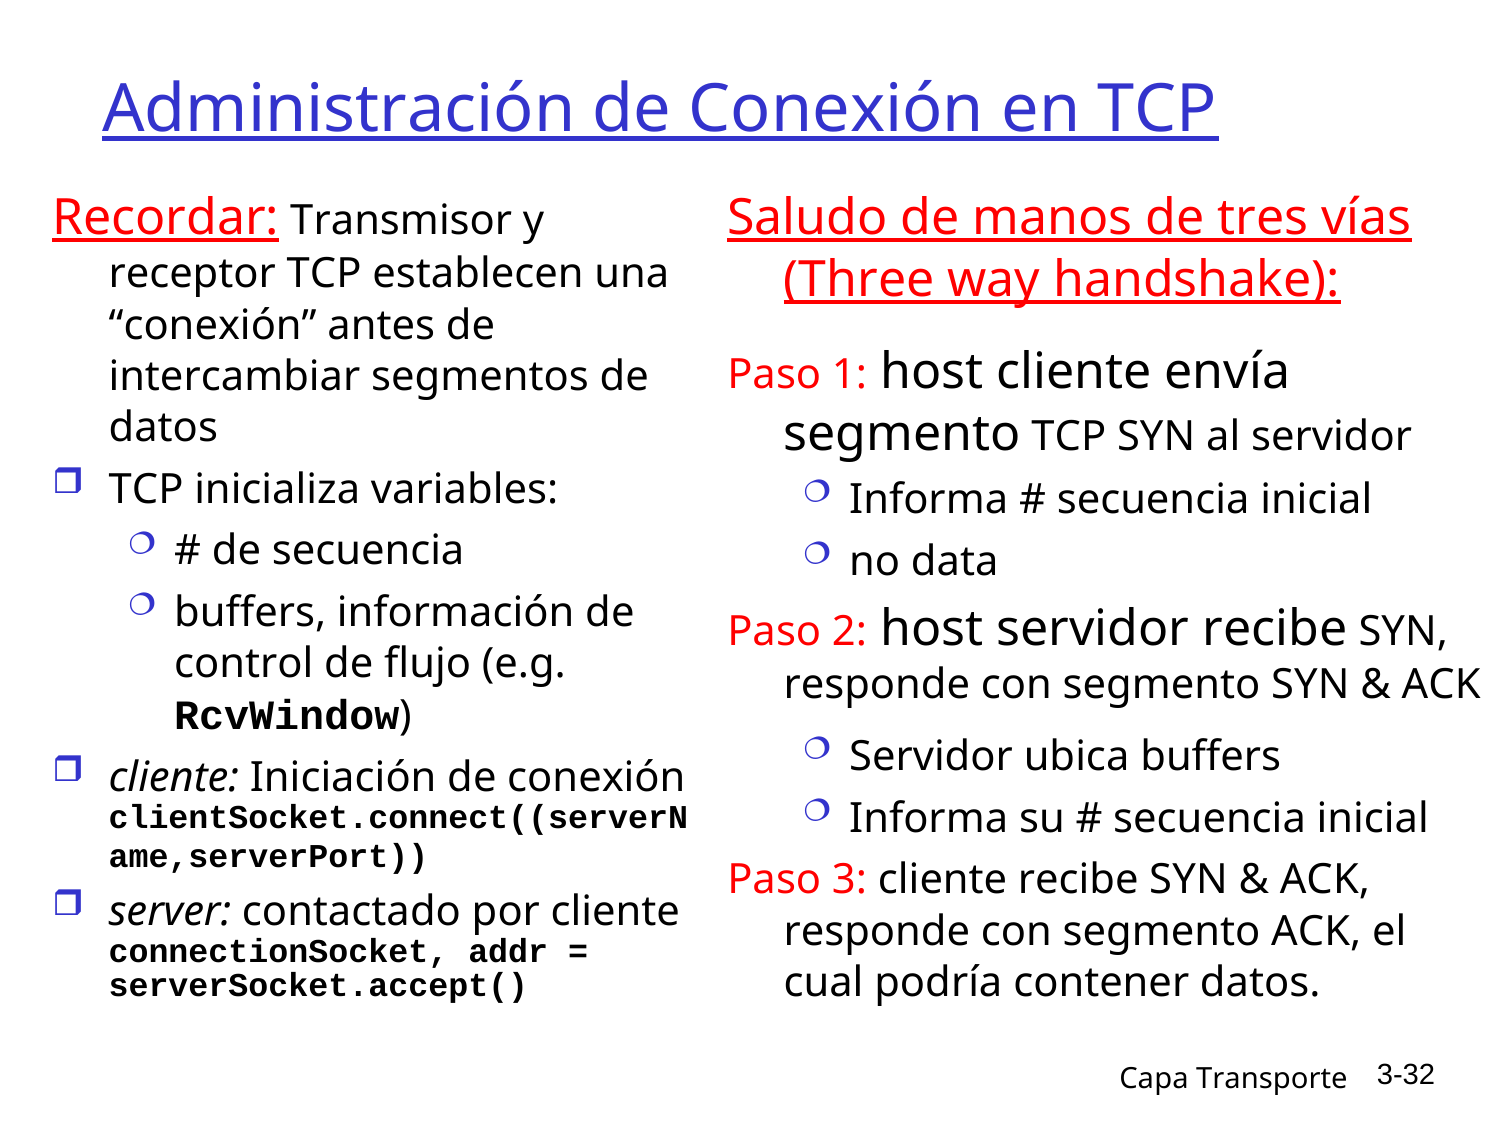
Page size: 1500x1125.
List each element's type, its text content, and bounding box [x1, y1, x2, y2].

title Administración de Conexión en TCP [87, 15, 1426, 177]
list Saludo de manos de tres vías (Three way handshake): Paso 1: host cliente envía segmento TCP SYN al servidor Informa # secuencia inicial no data Paso 2: host servidor recibe SYN, responde con segmento SYN & ACK Servidor ubica buffers Informa su # secuencia inicial Paso 3: cliente recibe SYN & ACK, responde con segmento ACK, el cual podría contener datos. [712, 177, 1500, 1039]
list Recordar: Transmisor y receptor TCP establecen una “conexión” antes de intercambiar segmentos de datos TCP inicializa variables: # de secuencia buffers, información de control de flujo (e.g. RcvWindow) cliente: Iniciación de conexión clientSocket.connect((serverName,serverPort)) server: contactado por cliente connectionSocket, addr = serverSocket.accept() [37, 177, 712, 1017]
